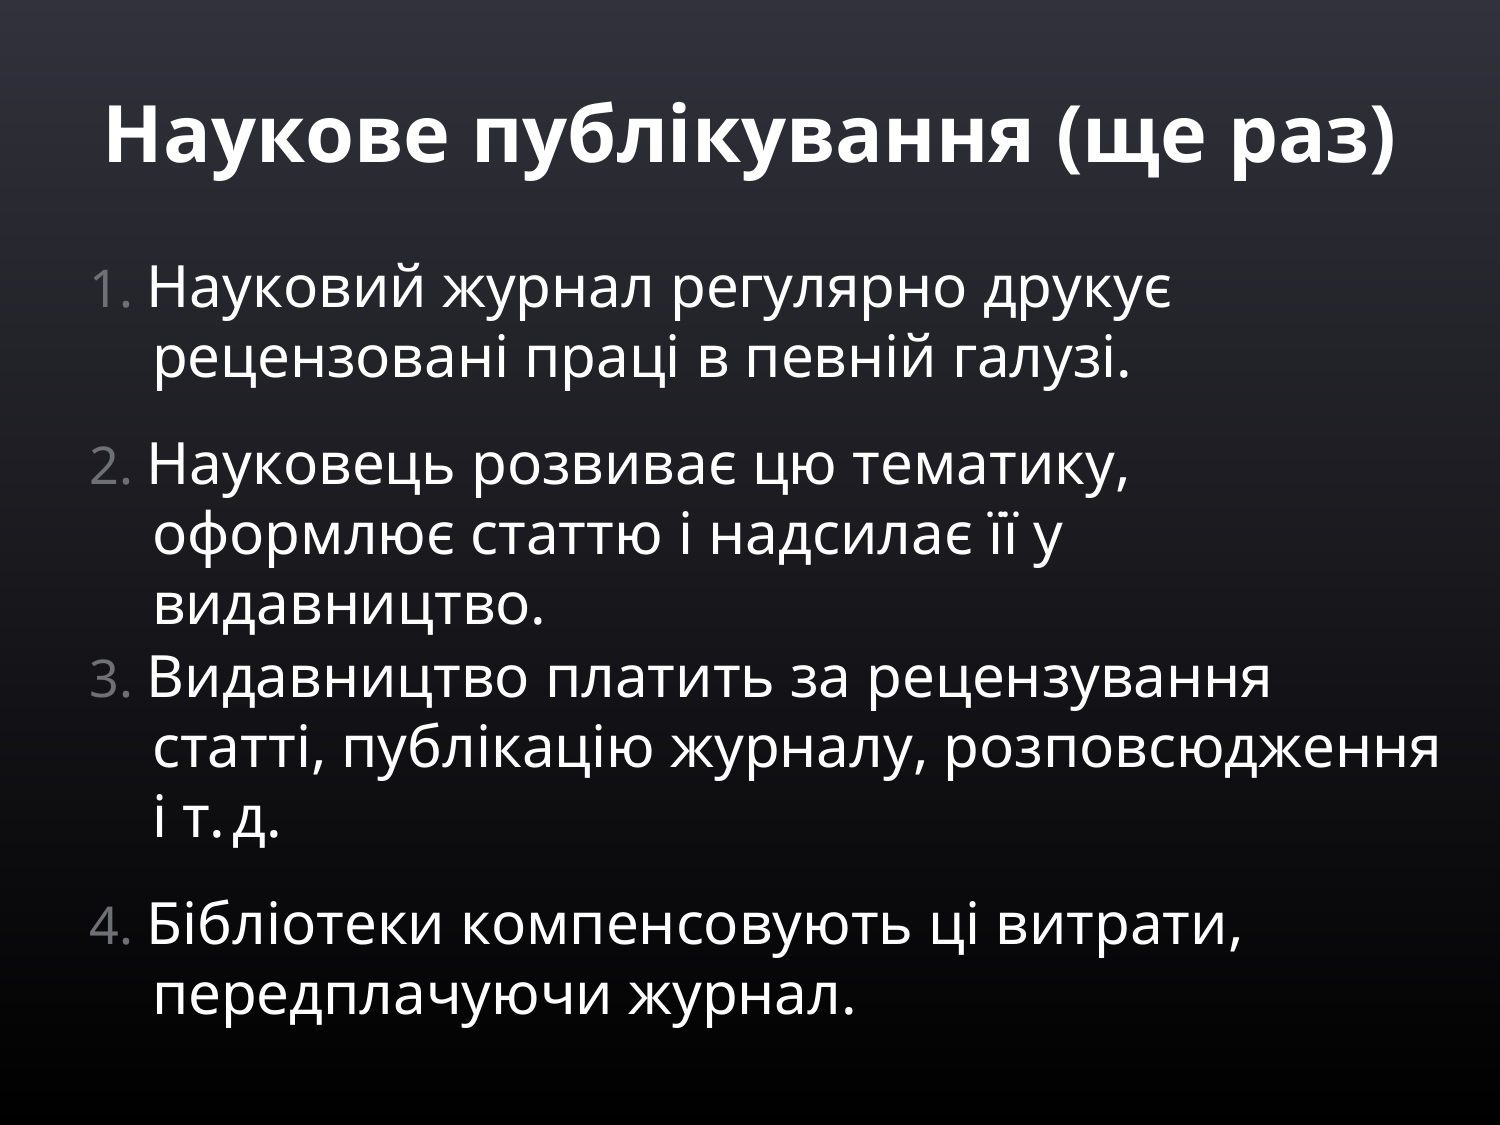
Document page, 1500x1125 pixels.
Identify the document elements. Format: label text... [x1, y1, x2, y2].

title Наукове публікування (ще раз) [24, 28, 1476, 234]
text_box 1. Науковий журнал регулярно друкує рецензовані праці в певній галузі. [74, 237, 1463, 400]
text_box 2. Науковець розвиває цю тематику, оформлює статтю і надсилає її у видавництво. [74, 450, 1463, 613]
text_box 4. Бібліотеки компенсовують ці витрати, передплачуючи журнал. [74, 874, 1463, 1038]
text_box 3. Видавництво платить за рецензування статті, публікацію журналу, розповсюдження і т. д. [74, 662, 1463, 826]
